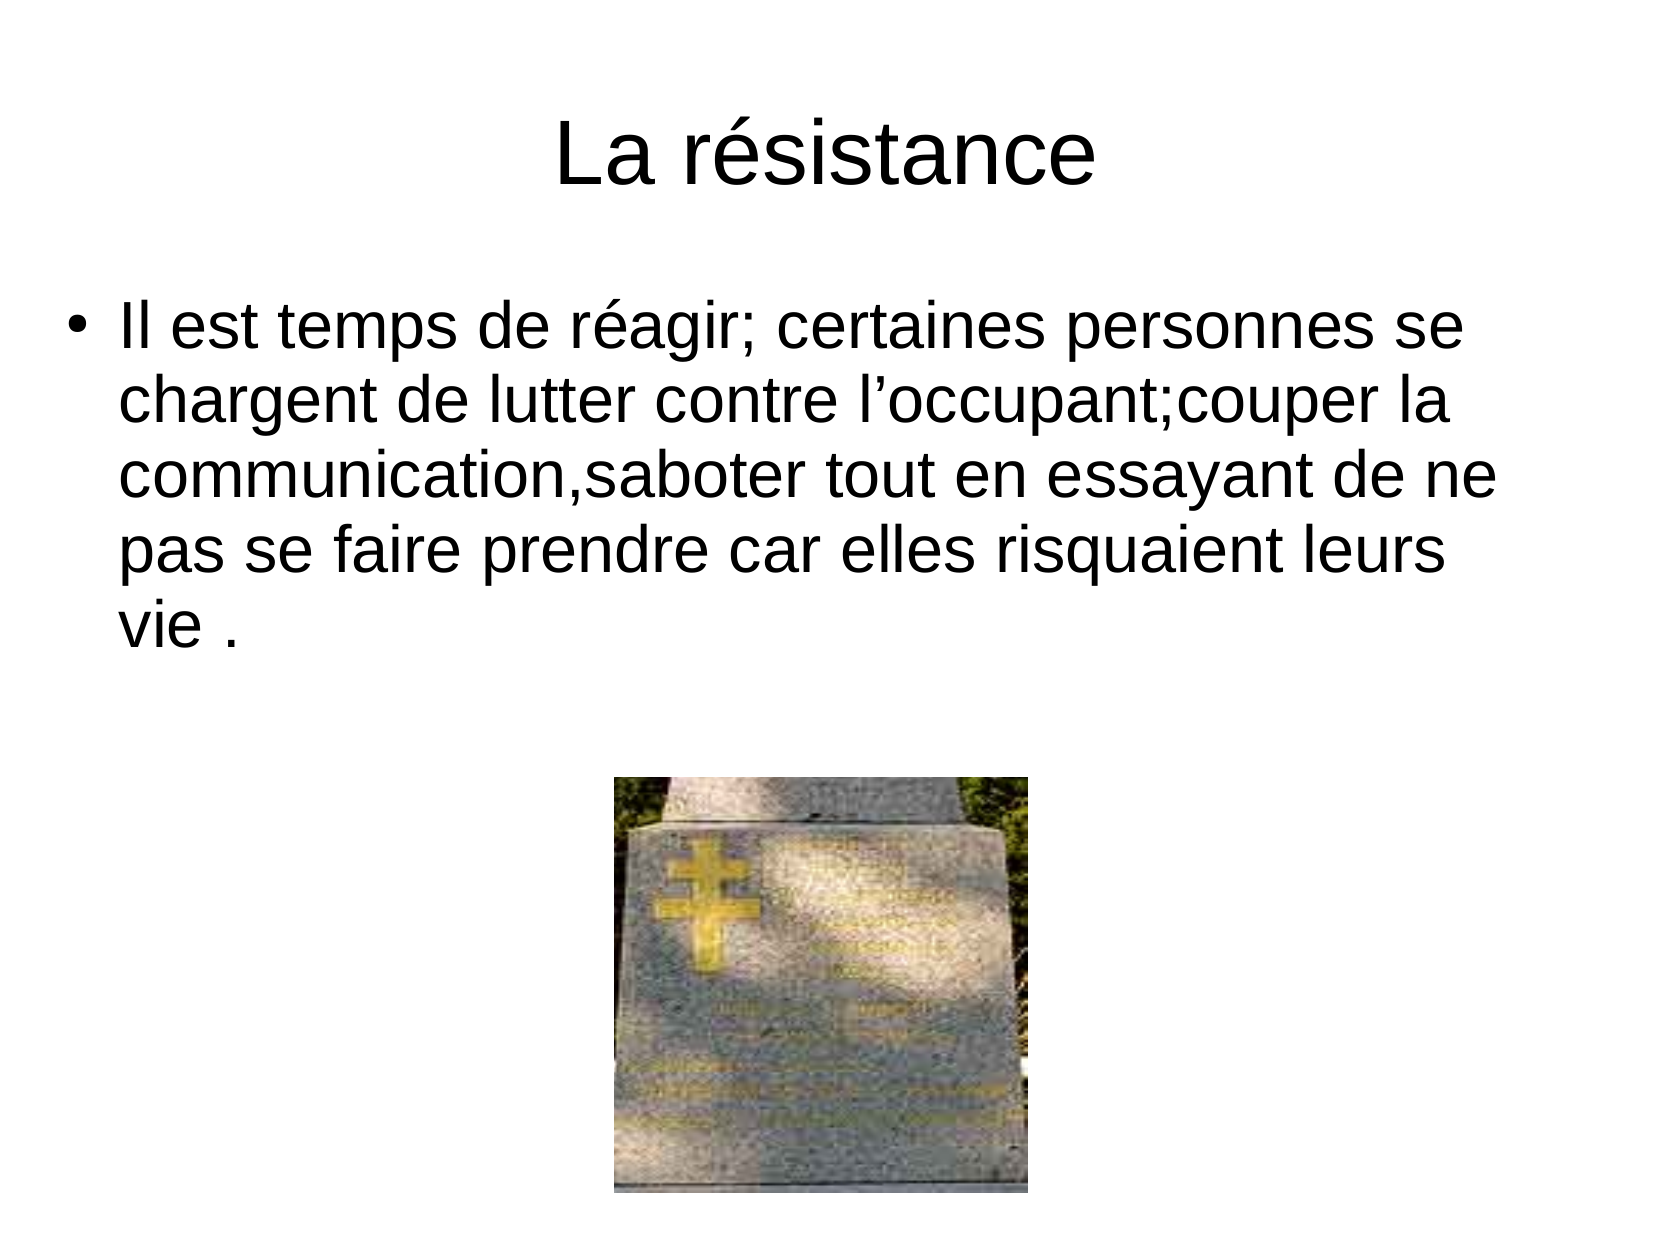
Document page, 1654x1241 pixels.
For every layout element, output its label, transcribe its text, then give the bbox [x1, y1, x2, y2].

list Il est temps de réagir; certaines personnes se chargent de lutter contre l’occupant;couper la communication,saboter tout en essayant de ne pas se faire prendre car elles risquaient leurs vie . [47, 287, 1536, 1007]
picture [614, 777, 1028, 1193]
title La résistance [82, 49, 1571, 257]
